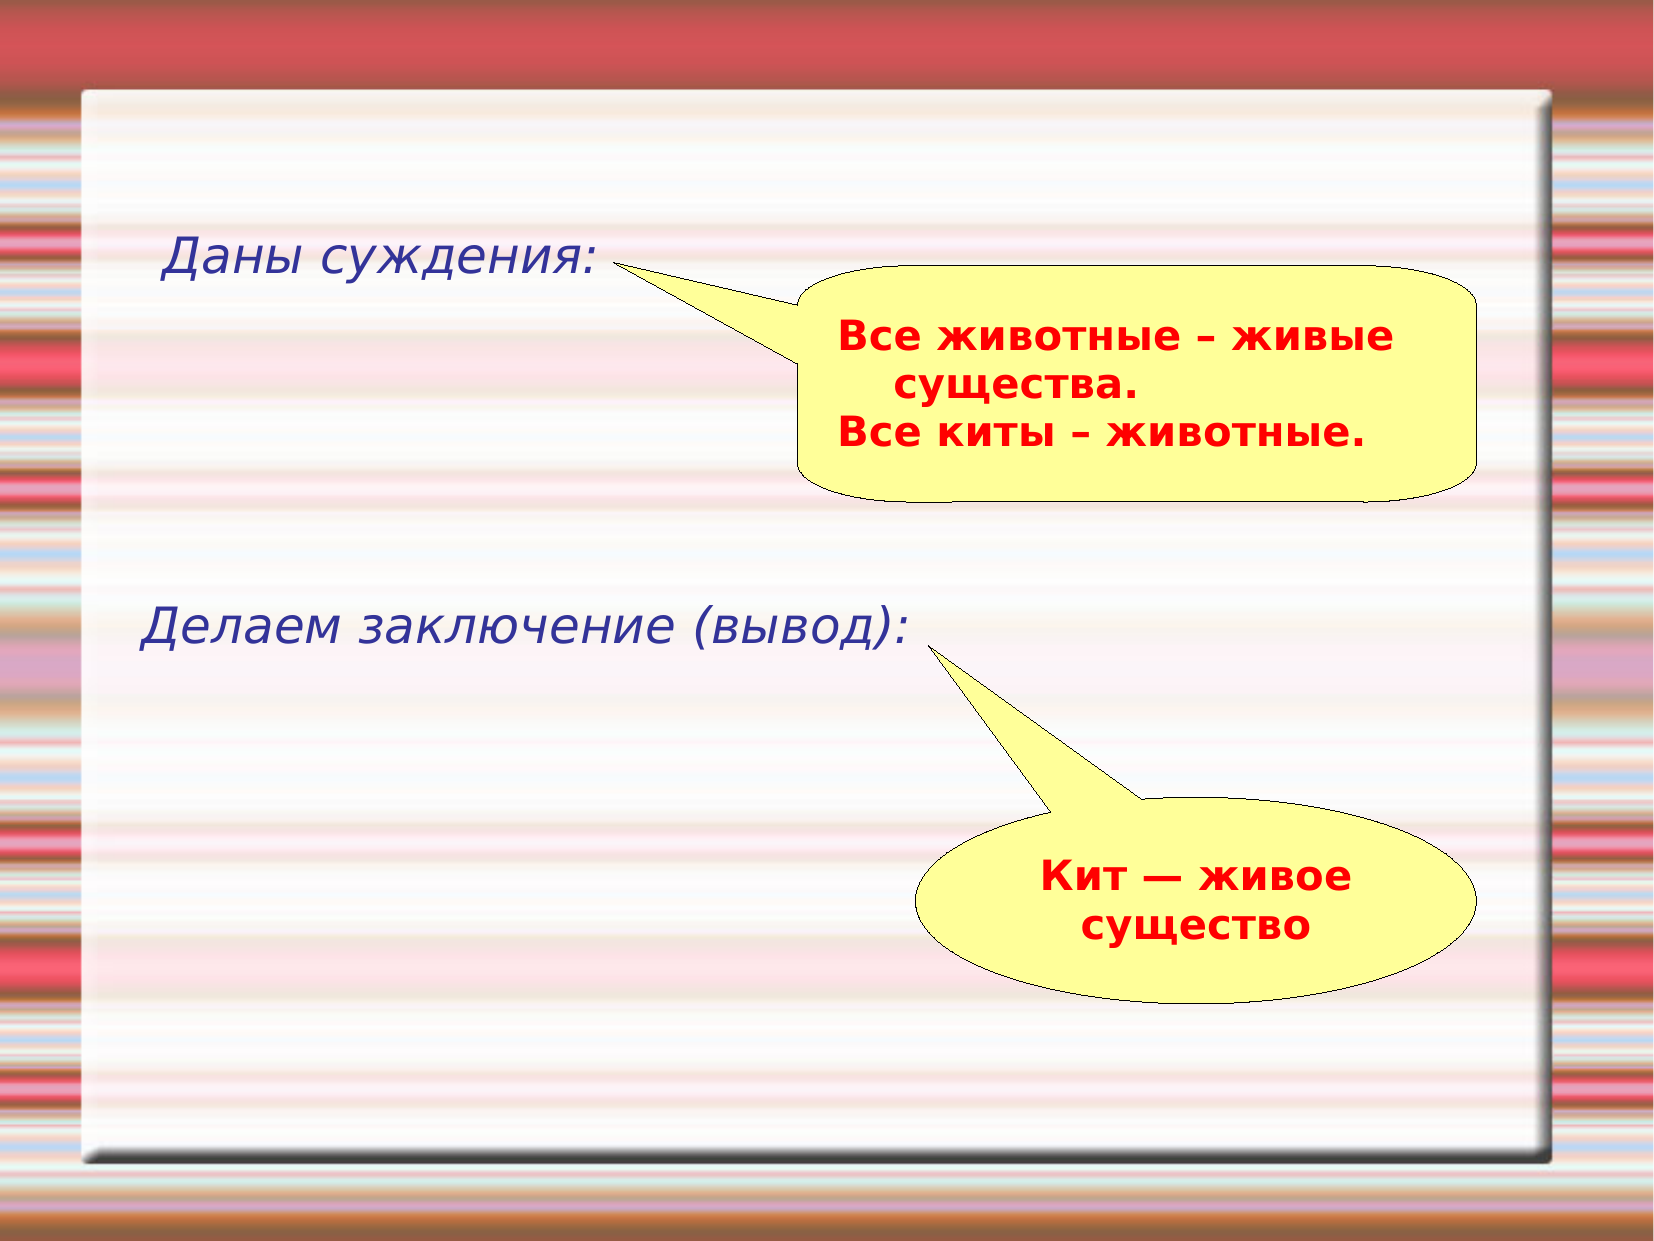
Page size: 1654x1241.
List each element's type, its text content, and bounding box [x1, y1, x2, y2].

text_box Делаем заключение (вывод): [126, 589, 943, 664]
text_box Даны суждения: [147, 219, 615, 294]
picture [0, 0, 1654, 1241]
text_box Все животные – живые существа. Все киты – животные. [613, 262, 1477, 503]
text_box Кит — живое существо [915, 645, 1477, 1004]
